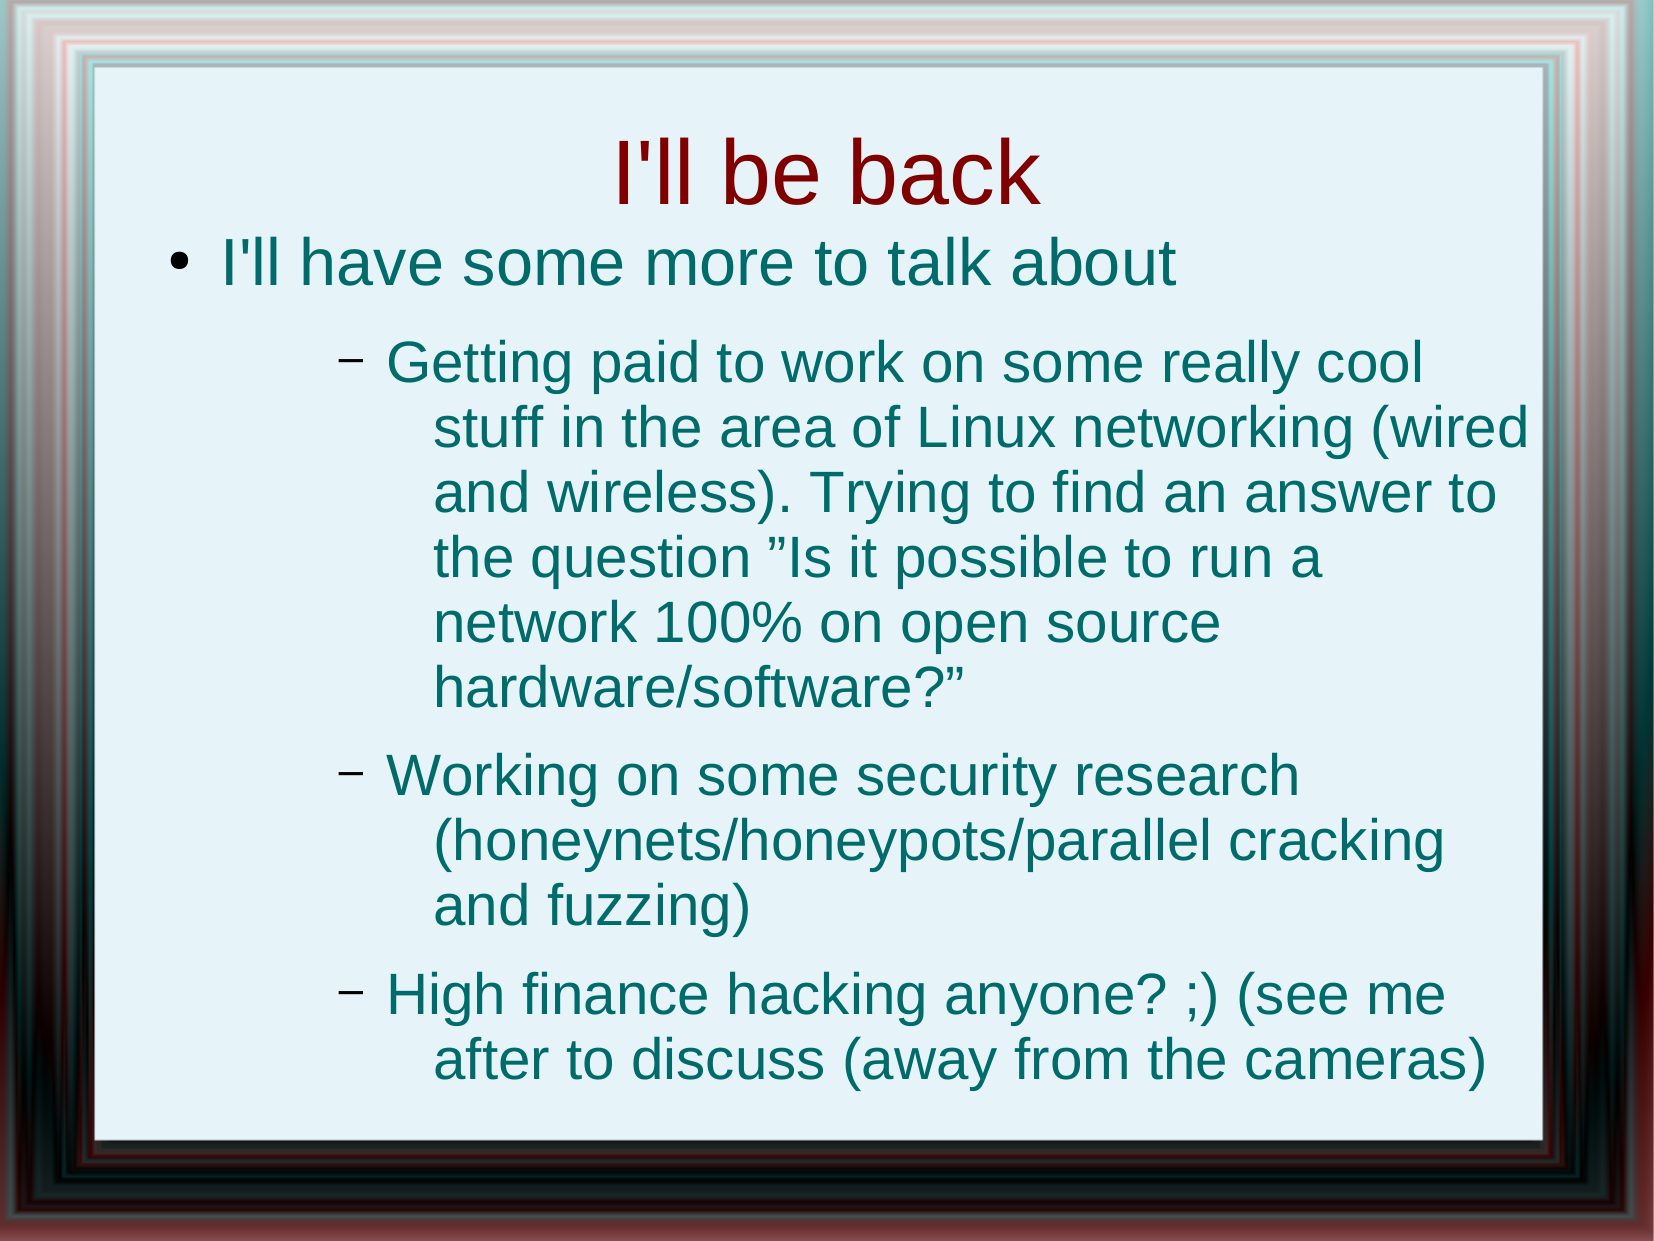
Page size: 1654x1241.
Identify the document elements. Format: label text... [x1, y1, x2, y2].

list I'll have some more to talk about Getting paid to work on some really cool stuff in the area of Linux networking (wired and wireless). Trying to find an answer to the question ”Is it possible to run a network 100% on open source hardware/software?” Working on some security research (honeynets/honeypots/parallel cracking and fuzzing) High finance hacking anyone? ;) (see me after to discuss (away from the cameras) [150, 225, 1538, 1092]
picture [0, 0, 1654, 1241]
title I'll be back [118, 95, 1536, 250]
